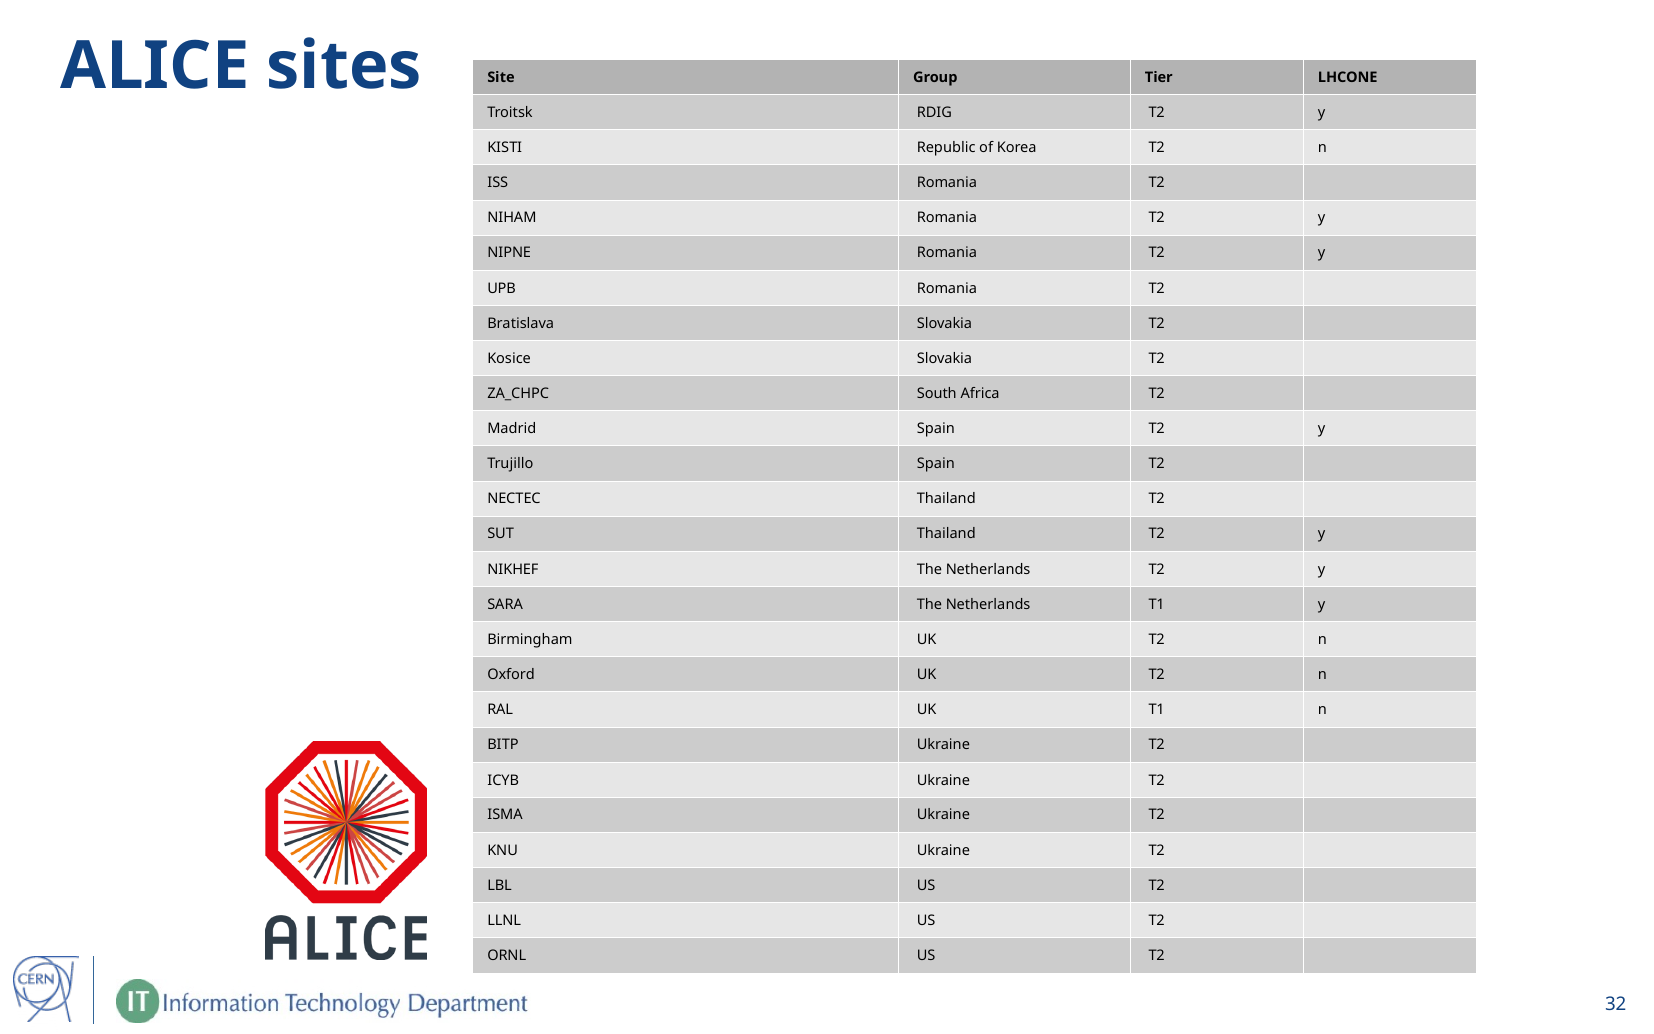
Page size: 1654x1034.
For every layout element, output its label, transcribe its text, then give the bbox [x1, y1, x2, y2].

table_cell T2 [1131, 130, 1303, 164]
table_cell Ukraine [899, 833, 1130, 867]
table_cell y [1304, 411, 1476, 445]
title ALICE sites [60, 0, 1528, 138]
table_cell Spain [899, 411, 1130, 445]
table_cell [1304, 306, 1476, 340]
table_cell BITP [473, 728, 898, 762]
table_cell T2 [1131, 446, 1303, 481]
table_cell Birmingham [473, 622, 898, 656]
table_cell [1304, 165, 1476, 200]
table_cell T2 [1131, 482, 1303, 516]
table_cell NIHAM [473, 201, 898, 235]
table_cell [1304, 376, 1476, 410]
table_cell T2 [1131, 236, 1303, 270]
table_cell [1304, 482, 1476, 516]
table_cell Romania [899, 201, 1130, 235]
table_header Group [899, 60, 1130, 94]
table_cell T2 [1131, 903, 1303, 937]
table_cell T2 [1131, 376, 1303, 410]
table_cell T2 [1131, 657, 1303, 691]
table_cell UK [899, 657, 1130, 691]
table_cell T2 [1131, 271, 1303, 305]
table_cell Slovakia [899, 306, 1130, 340]
table_cell Oxford [473, 657, 898, 691]
table_cell Republic of Korea [899, 130, 1130, 164]
table_header LHCONE [1304, 60, 1476, 94]
table_cell RDIG [899, 95, 1130, 129]
picture [265, 741, 427, 960]
table_cell Romania [899, 236, 1130, 270]
table_cell NIPNE [473, 236, 898, 270]
table_cell Romania [899, 165, 1130, 200]
table_cell T2 [1131, 341, 1303, 375]
table_cell Slovakia [899, 341, 1130, 375]
table_cell Spain [899, 446, 1130, 481]
table_cell US [899, 868, 1130, 902]
table_cell NECTEC [473, 482, 898, 516]
table_cell T2 [1131, 517, 1303, 551]
table_cell y [1304, 236, 1476, 270]
table_cell Ukraine [899, 798, 1130, 832]
table_cell Thailand [899, 482, 1130, 516]
table_cell y [1304, 201, 1476, 235]
table_cell ZA_CHPC [473, 376, 898, 410]
table_cell [1304, 728, 1476, 762]
table_cell y [1304, 552, 1476, 586]
table_cell T2 [1131, 95, 1303, 129]
table_cell T2 [1131, 306, 1303, 340]
table_cell ISMA [473, 798, 898, 832]
table_cell LBL [473, 868, 898, 902]
table_cell Thailand [899, 517, 1130, 551]
table_cell T2 [1131, 868, 1303, 902]
table_cell RAL [473, 692, 898, 727]
table_cell [1304, 271, 1476, 305]
table_cell Bratislava [473, 306, 898, 340]
table_cell [1304, 798, 1476, 832]
picture [13, 956, 79, 1032]
table_cell [1304, 763, 1476, 797]
table_cell LLNL [473, 903, 898, 937]
picture [116, 979, 788, 1023]
table_cell n [1304, 622, 1476, 656]
table_cell T2 [1131, 201, 1303, 235]
table_header Tier [1131, 60, 1303, 94]
table_cell Kosice [473, 341, 898, 375]
table_cell T2 [1131, 411, 1303, 445]
table_cell The Netherlands [899, 552, 1130, 586]
table_cell ISS [473, 165, 898, 200]
table_cell US [899, 938, 1130, 973]
table_cell [1304, 446, 1476, 481]
table_cell Ukraine [899, 763, 1130, 797]
table_cell T2 [1131, 622, 1303, 656]
table_header Site [473, 60, 898, 94]
table_cell Troitsk [473, 95, 898, 129]
table_cell y [1304, 95, 1476, 129]
table_cell [1304, 833, 1476, 867]
table_cell [1304, 938, 1476, 973]
table_cell Ukraine [899, 728, 1130, 762]
table_cell Madrid [473, 411, 898, 445]
table_cell [1304, 341, 1476, 375]
table_cell [1304, 903, 1476, 937]
table_cell n [1304, 692, 1476, 727]
table_cell T2 [1131, 833, 1303, 867]
table_cell y [1304, 587, 1476, 621]
table_cell T2 [1131, 938, 1303, 973]
table_cell y [1304, 517, 1476, 551]
table_cell T1 [1131, 587, 1303, 621]
table_cell T2 [1131, 552, 1303, 586]
table_cell T1 [1131, 692, 1303, 727]
table_cell T2 [1131, 165, 1303, 200]
table_cell US [899, 903, 1130, 937]
table_cell Trujillo [473, 446, 898, 481]
table_cell KNU [473, 833, 898, 867]
table_cell T2 [1131, 728, 1303, 762]
table_cell n [1304, 130, 1476, 164]
table_cell SARA [473, 587, 898, 621]
table_cell Romania [899, 271, 1130, 305]
table_cell South Africa [899, 376, 1130, 410]
table_cell T2 [1131, 798, 1303, 832]
table_cell ICYB [473, 763, 898, 797]
table_cell NIKHEF [473, 552, 898, 586]
table_cell ORNL [473, 938, 898, 973]
table_cell T2 [1131, 763, 1303, 797]
table_cell UPB [473, 271, 898, 305]
table_cell UK [899, 692, 1130, 727]
table_cell [1304, 868, 1476, 902]
table_cell UK [899, 622, 1130, 656]
table_cell The Netherlands [899, 587, 1130, 621]
table_cell n [1304, 657, 1476, 691]
table_cell SUT [473, 517, 898, 551]
table_cell KISTI [473, 130, 898, 164]
